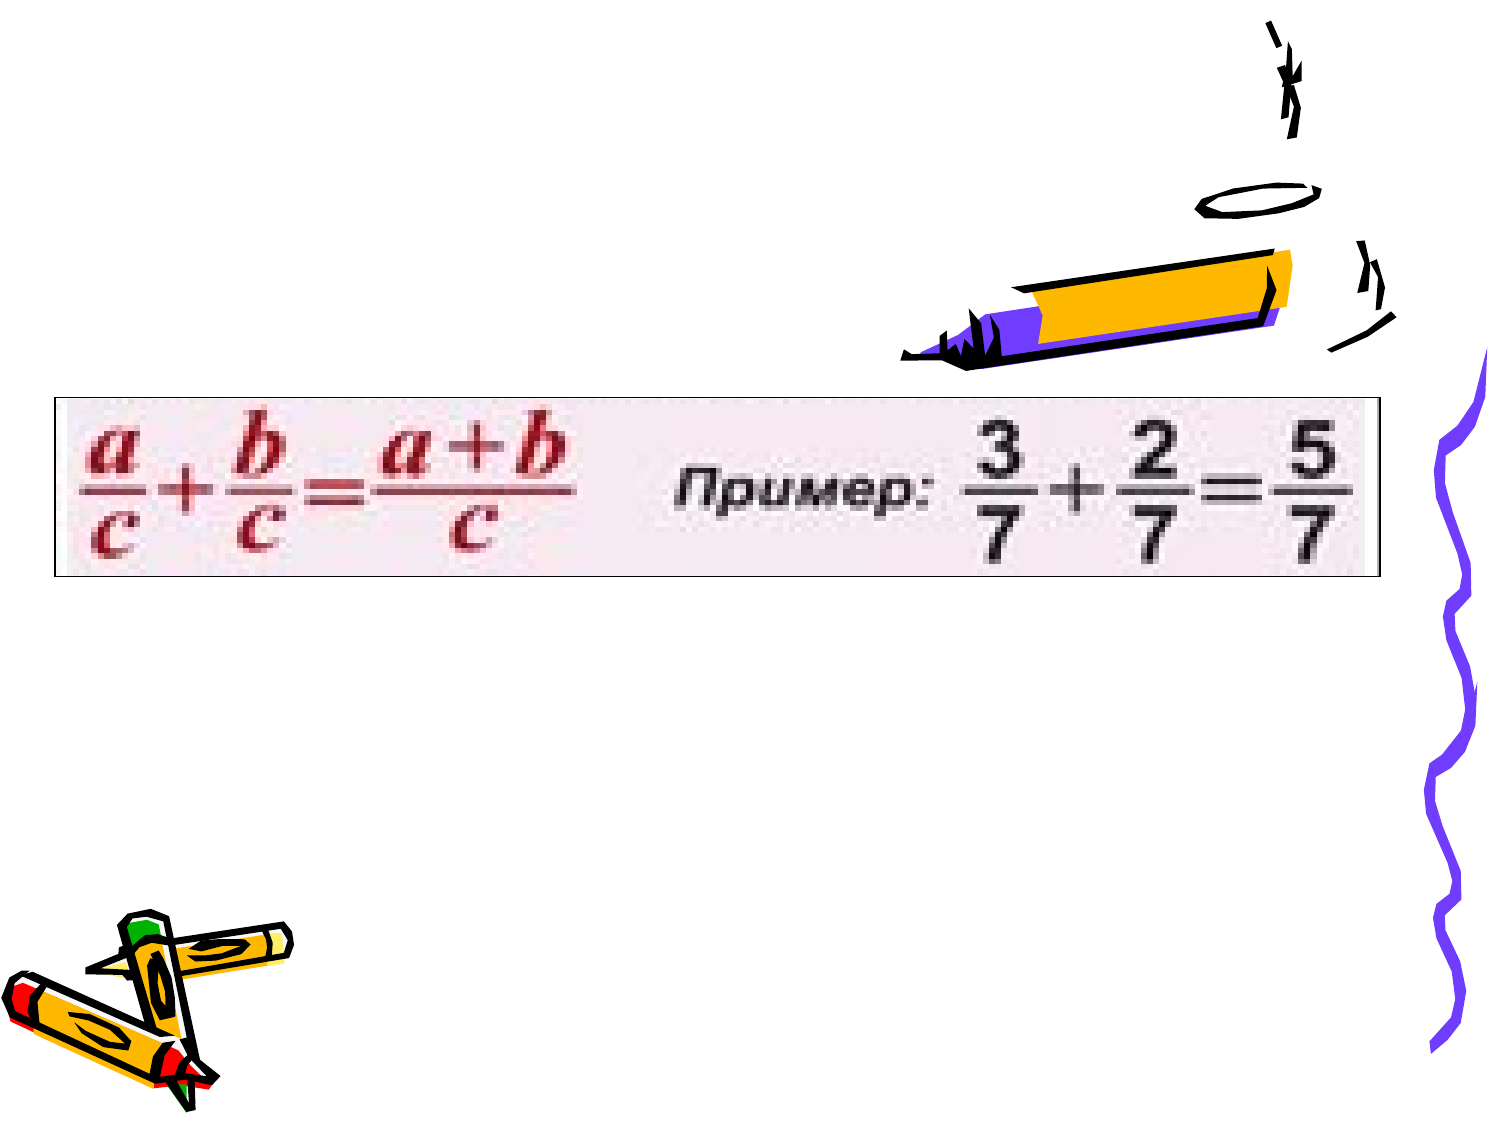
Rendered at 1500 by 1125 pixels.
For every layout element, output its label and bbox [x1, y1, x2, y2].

picture [55, 398, 1380, 576]
